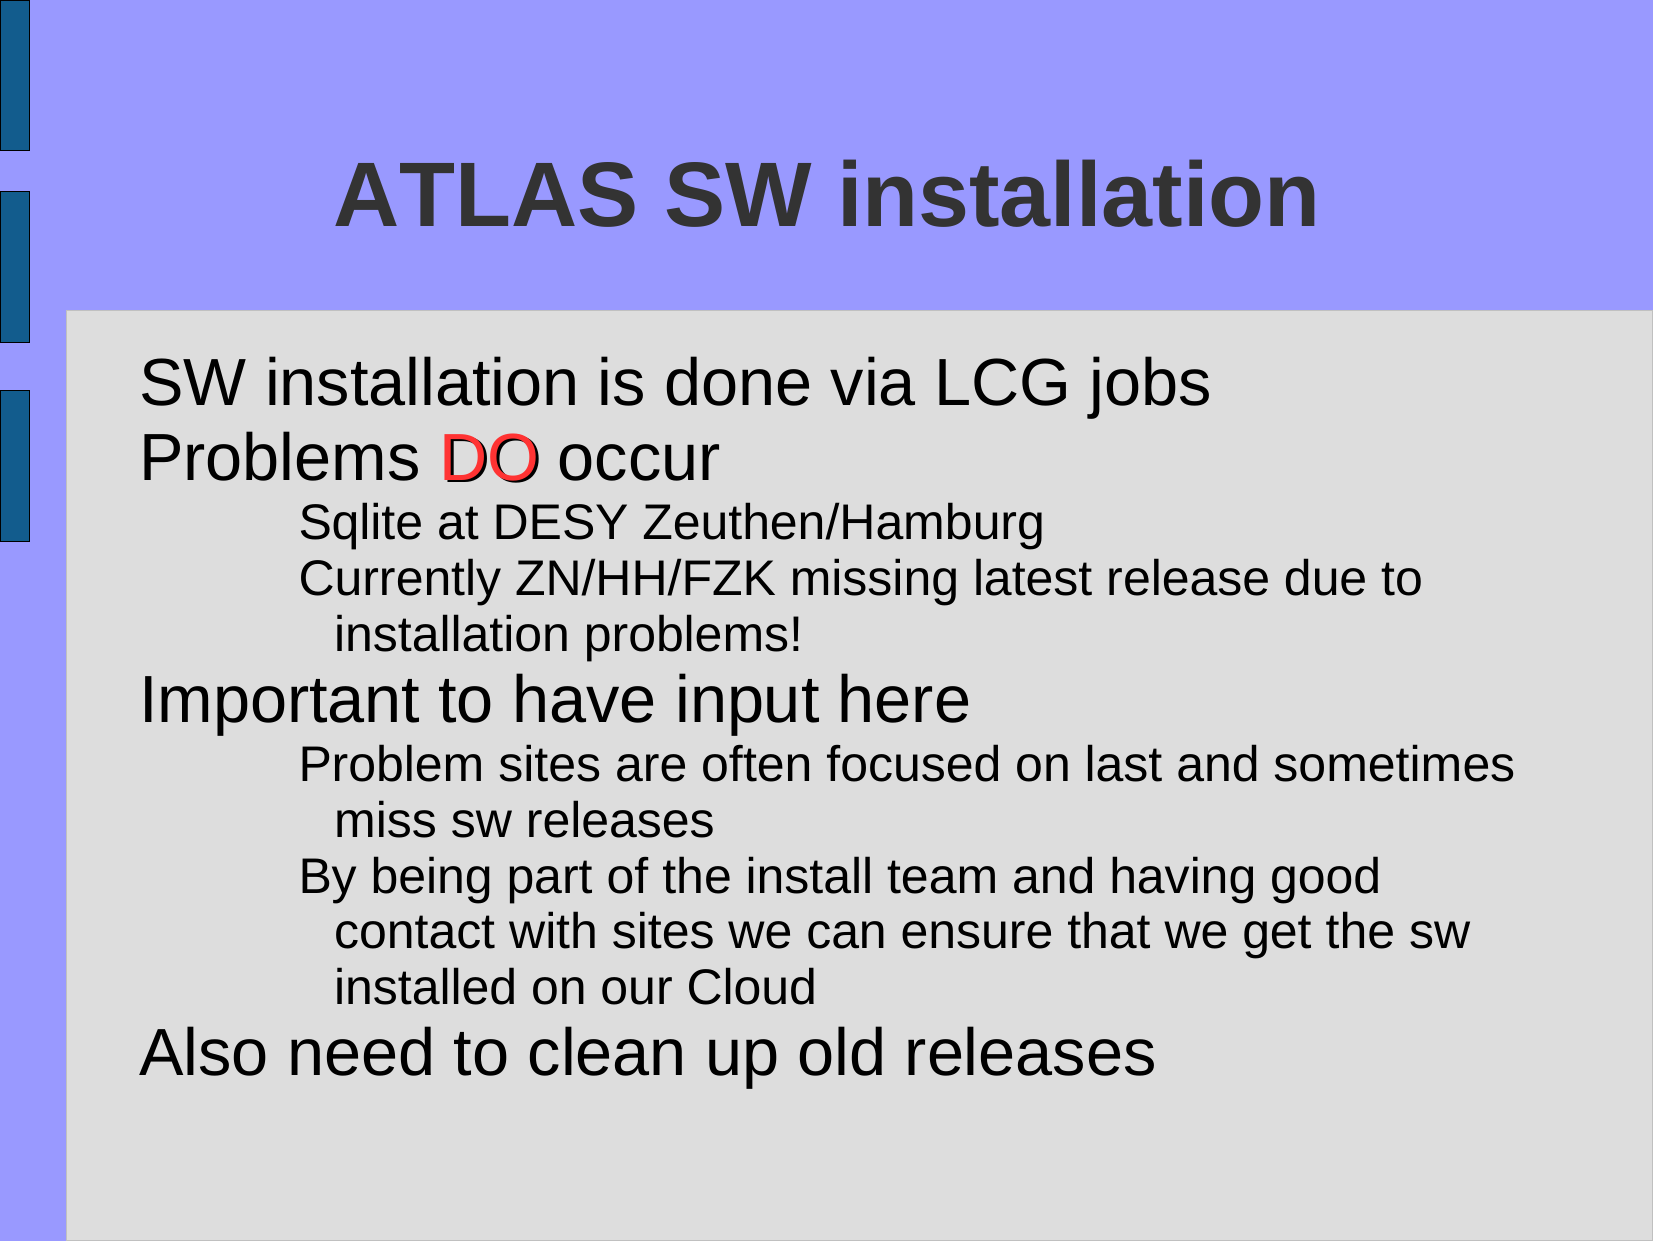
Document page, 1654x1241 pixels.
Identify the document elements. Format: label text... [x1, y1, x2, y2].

list SW installation is done via LCG jobs Problems DO occur Sqlite at DESY Zeuthen/Hamburg Currently ZN/HH/FZK missing latest release due to installation problems! Important to have input here Problem sites are often focused on last and sometimes miss sw releases By being part of the install team and having good contact with sites we can ensure that we get the sw installed on our Cloud Also need to clean up old releases [121, 344, 1534, 1152]
title ATLAS SW installation [121, 91, 1534, 299]
